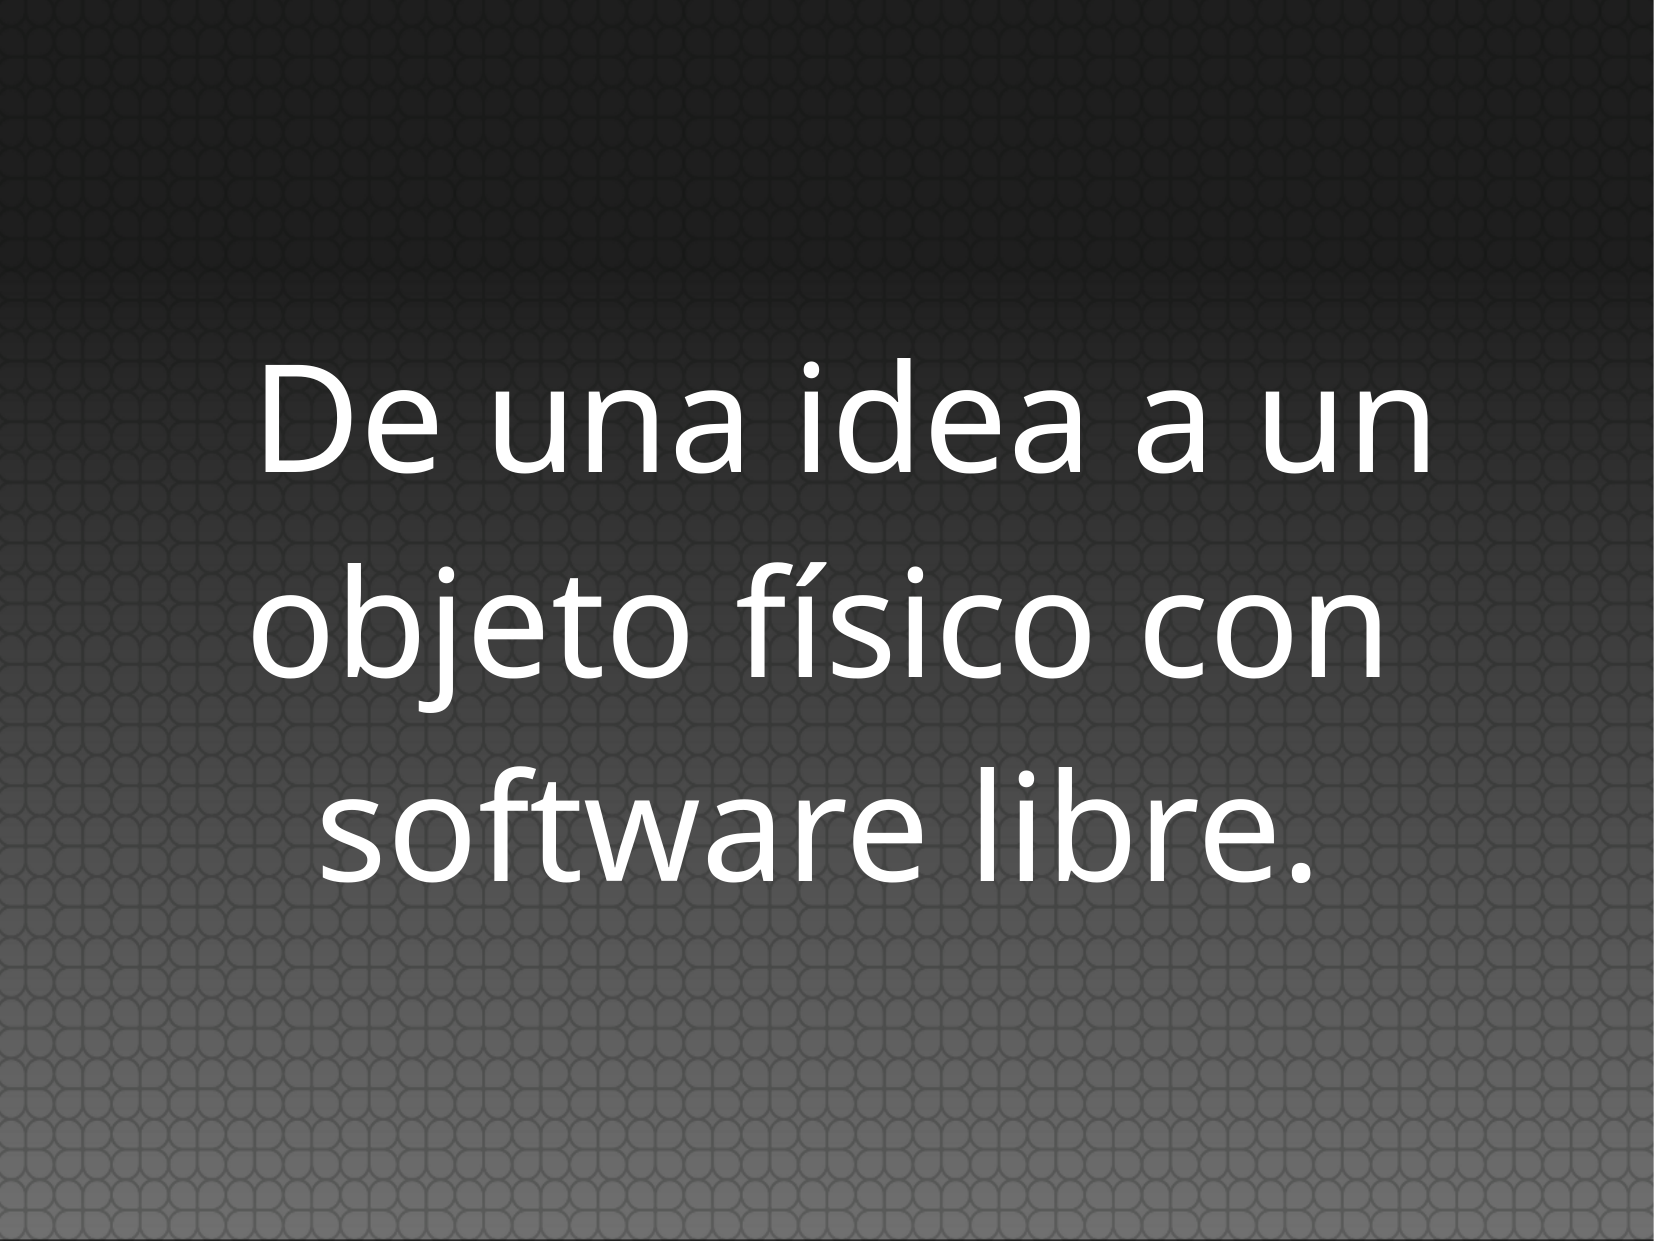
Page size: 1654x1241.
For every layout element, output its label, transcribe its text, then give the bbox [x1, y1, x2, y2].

picture [0, 0, 1654, 1241]
title De una idea a un objeto físico con software libre. [75, 357, 1564, 881]
